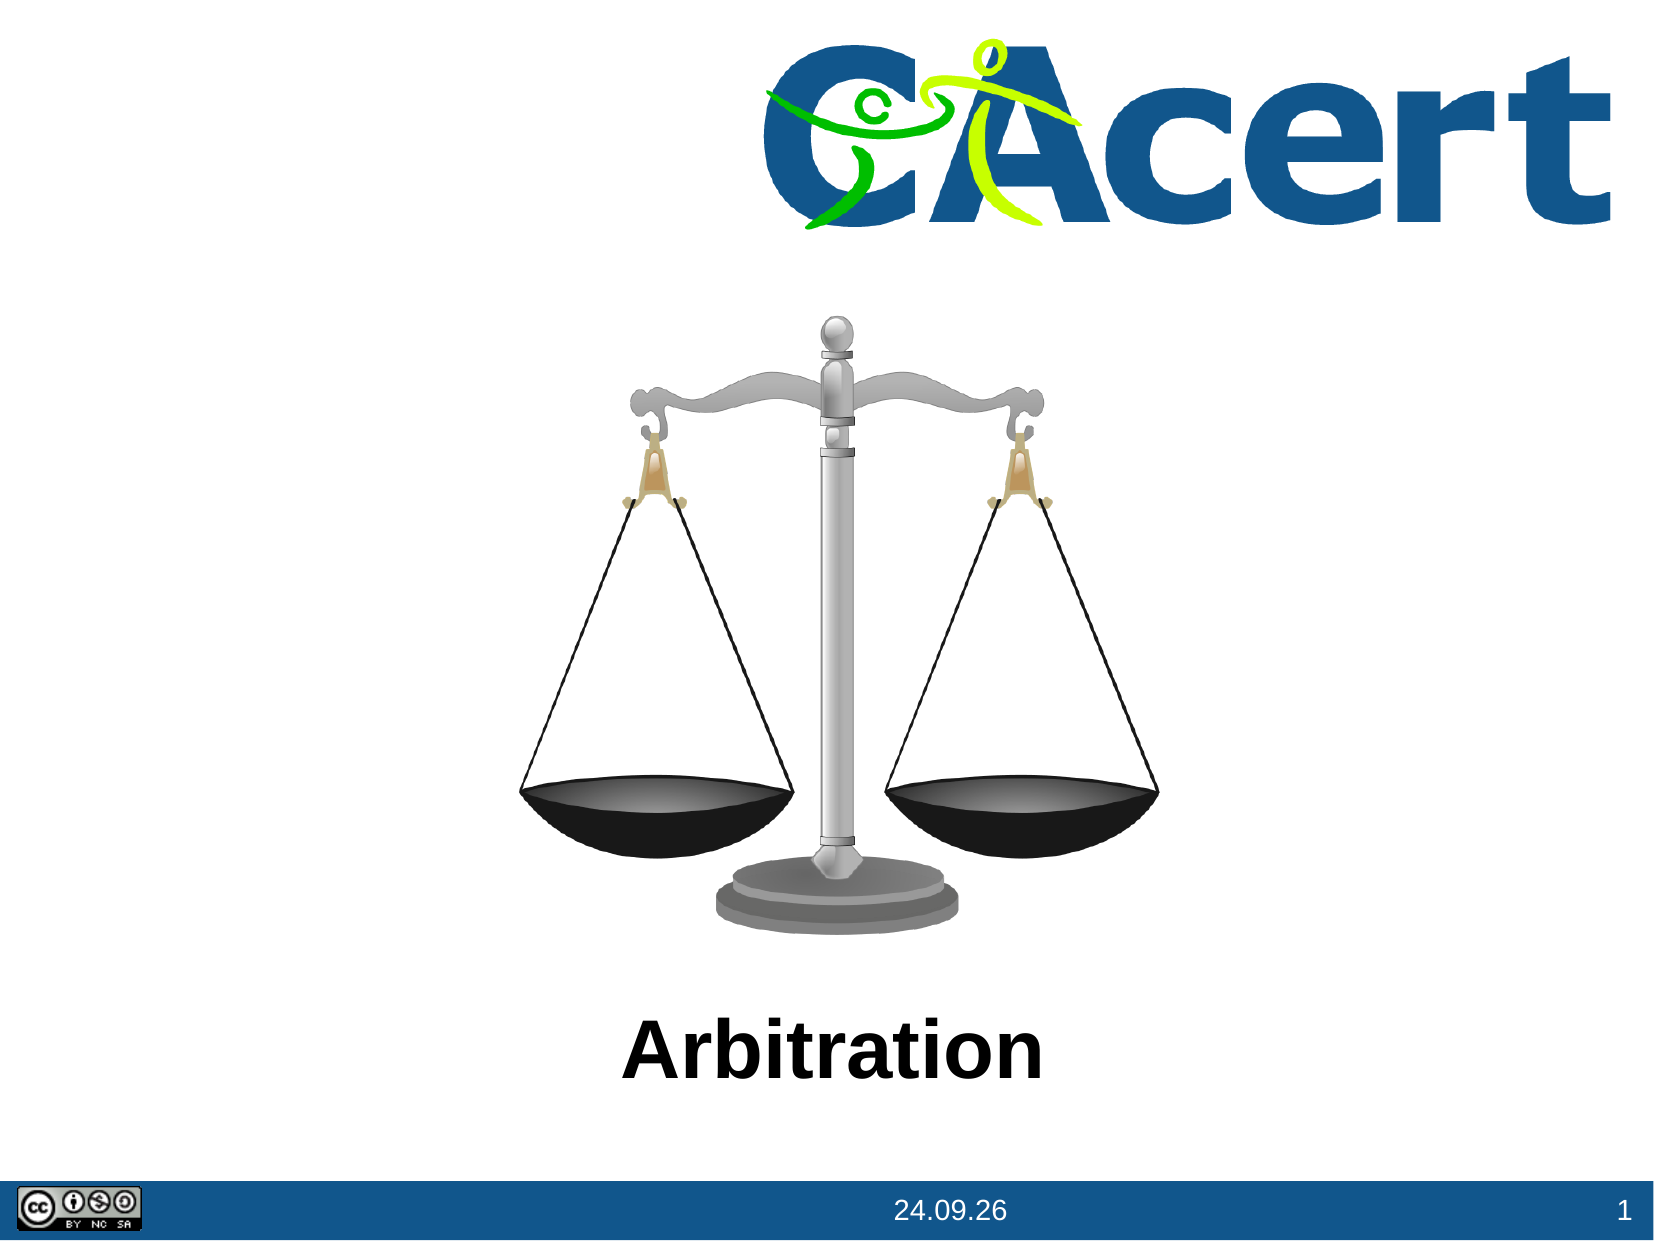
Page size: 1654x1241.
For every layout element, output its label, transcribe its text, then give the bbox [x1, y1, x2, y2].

picture [761, 35, 1613, 231]
picture [17, 1186, 142, 1231]
picture [510, 307, 1168, 944]
title Arbitration [88, 958, 1577, 1140]
